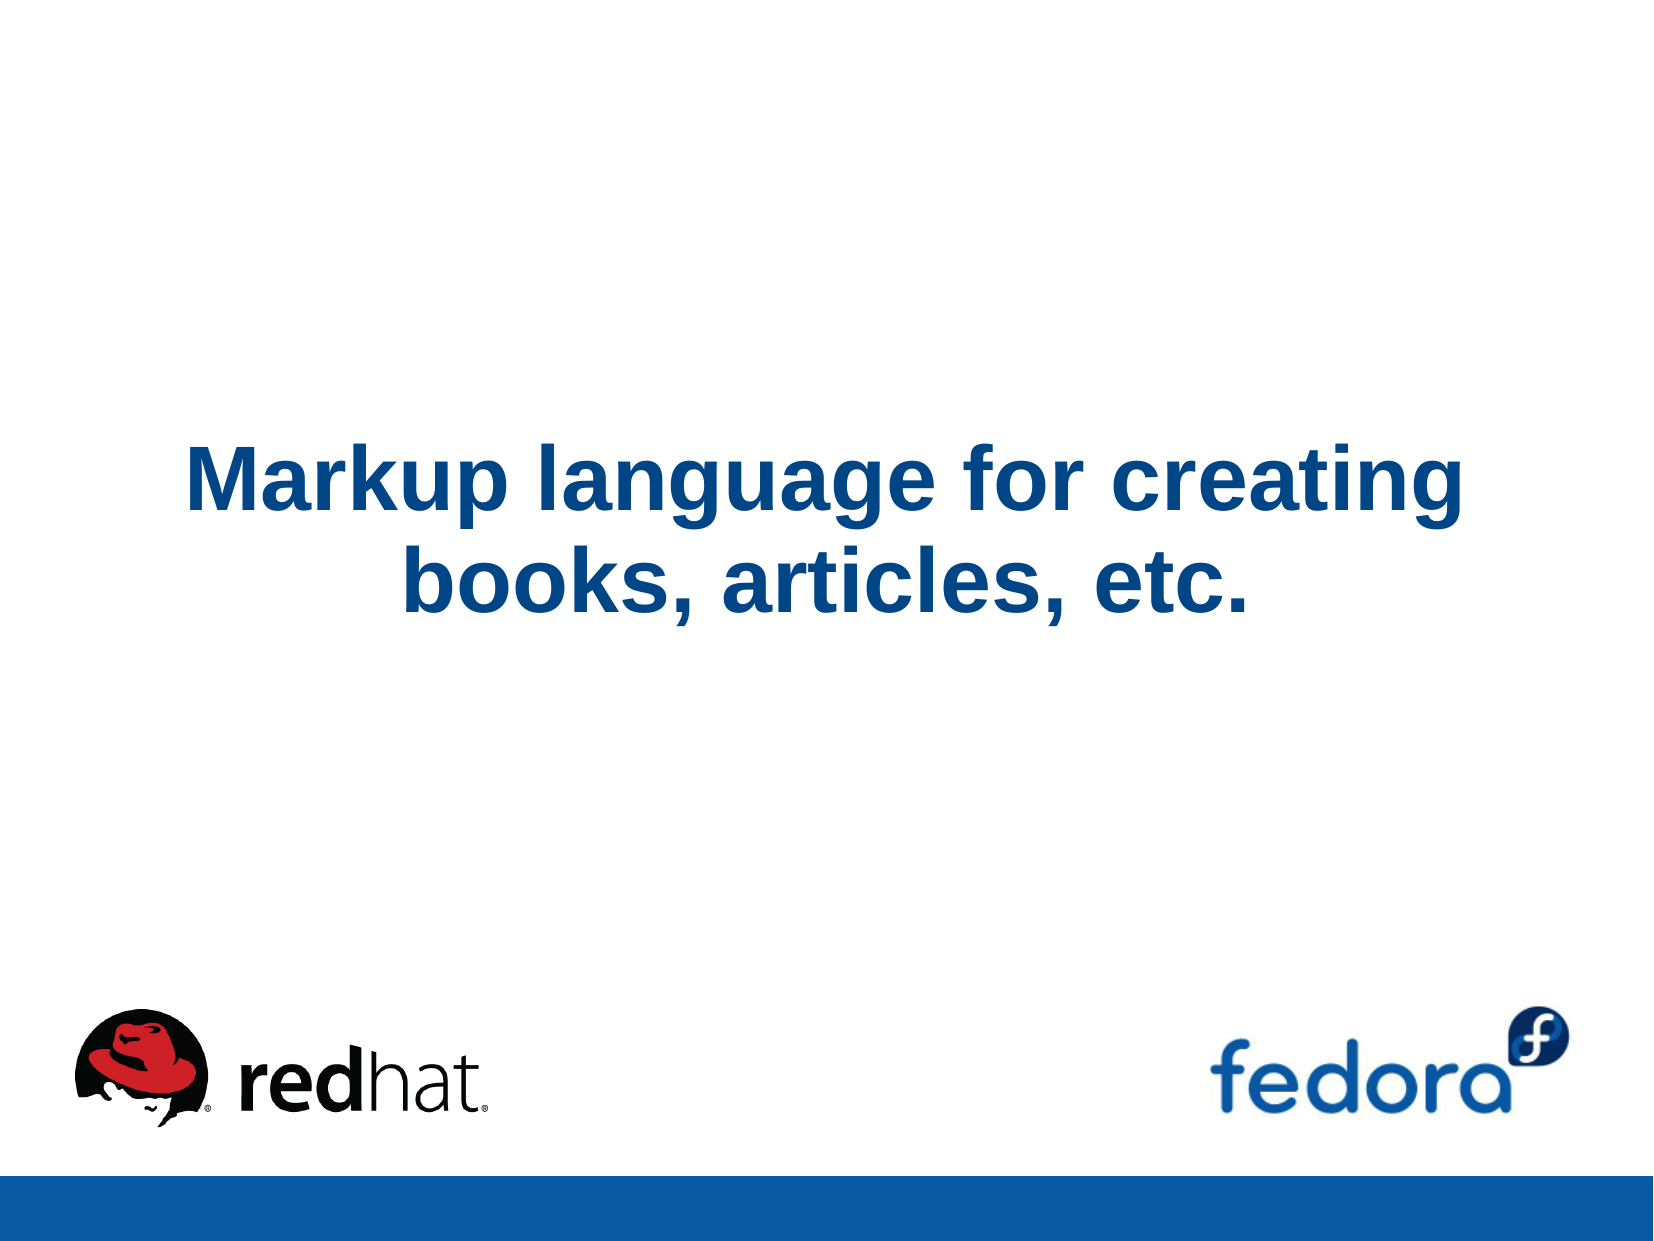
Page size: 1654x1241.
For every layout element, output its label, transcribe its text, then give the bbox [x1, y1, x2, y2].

subtitle Markup language for creating books, articles, etc. [82, 49, 1571, 1109]
picture [0, 1176, 1654, 1241]
picture [1200, 997, 1576, 1125]
picture [75, 1009, 488, 1142]
